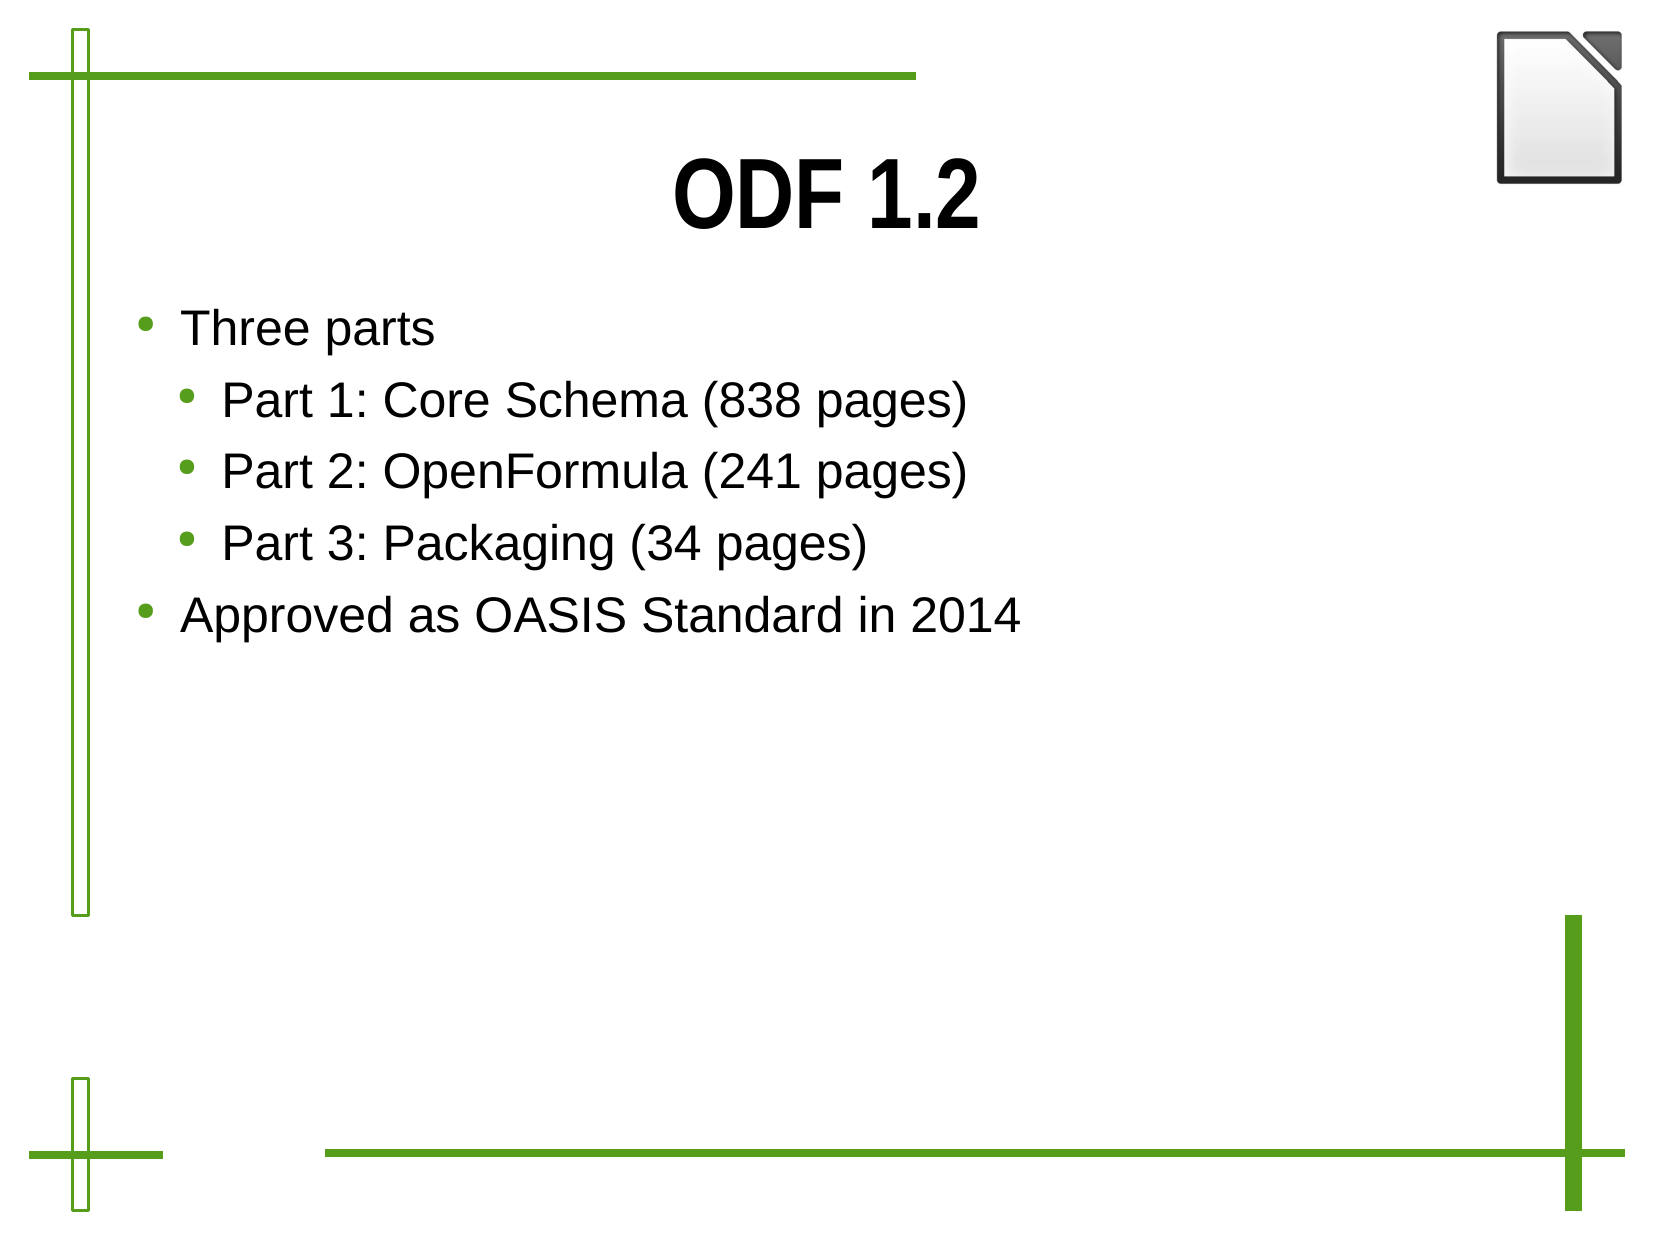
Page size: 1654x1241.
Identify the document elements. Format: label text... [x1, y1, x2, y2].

title ODF 1.2 [118, 118, 1536, 260]
list Three parts Part 1: Core Schema (838 pages) Part 2: OpenFormula (241 pages) Part 3: Packaging (34 pages) Approved as OASIS Standard in 2014 [118, 295, 1536, 1123]
picture [1494, 29, 1624, 186]
